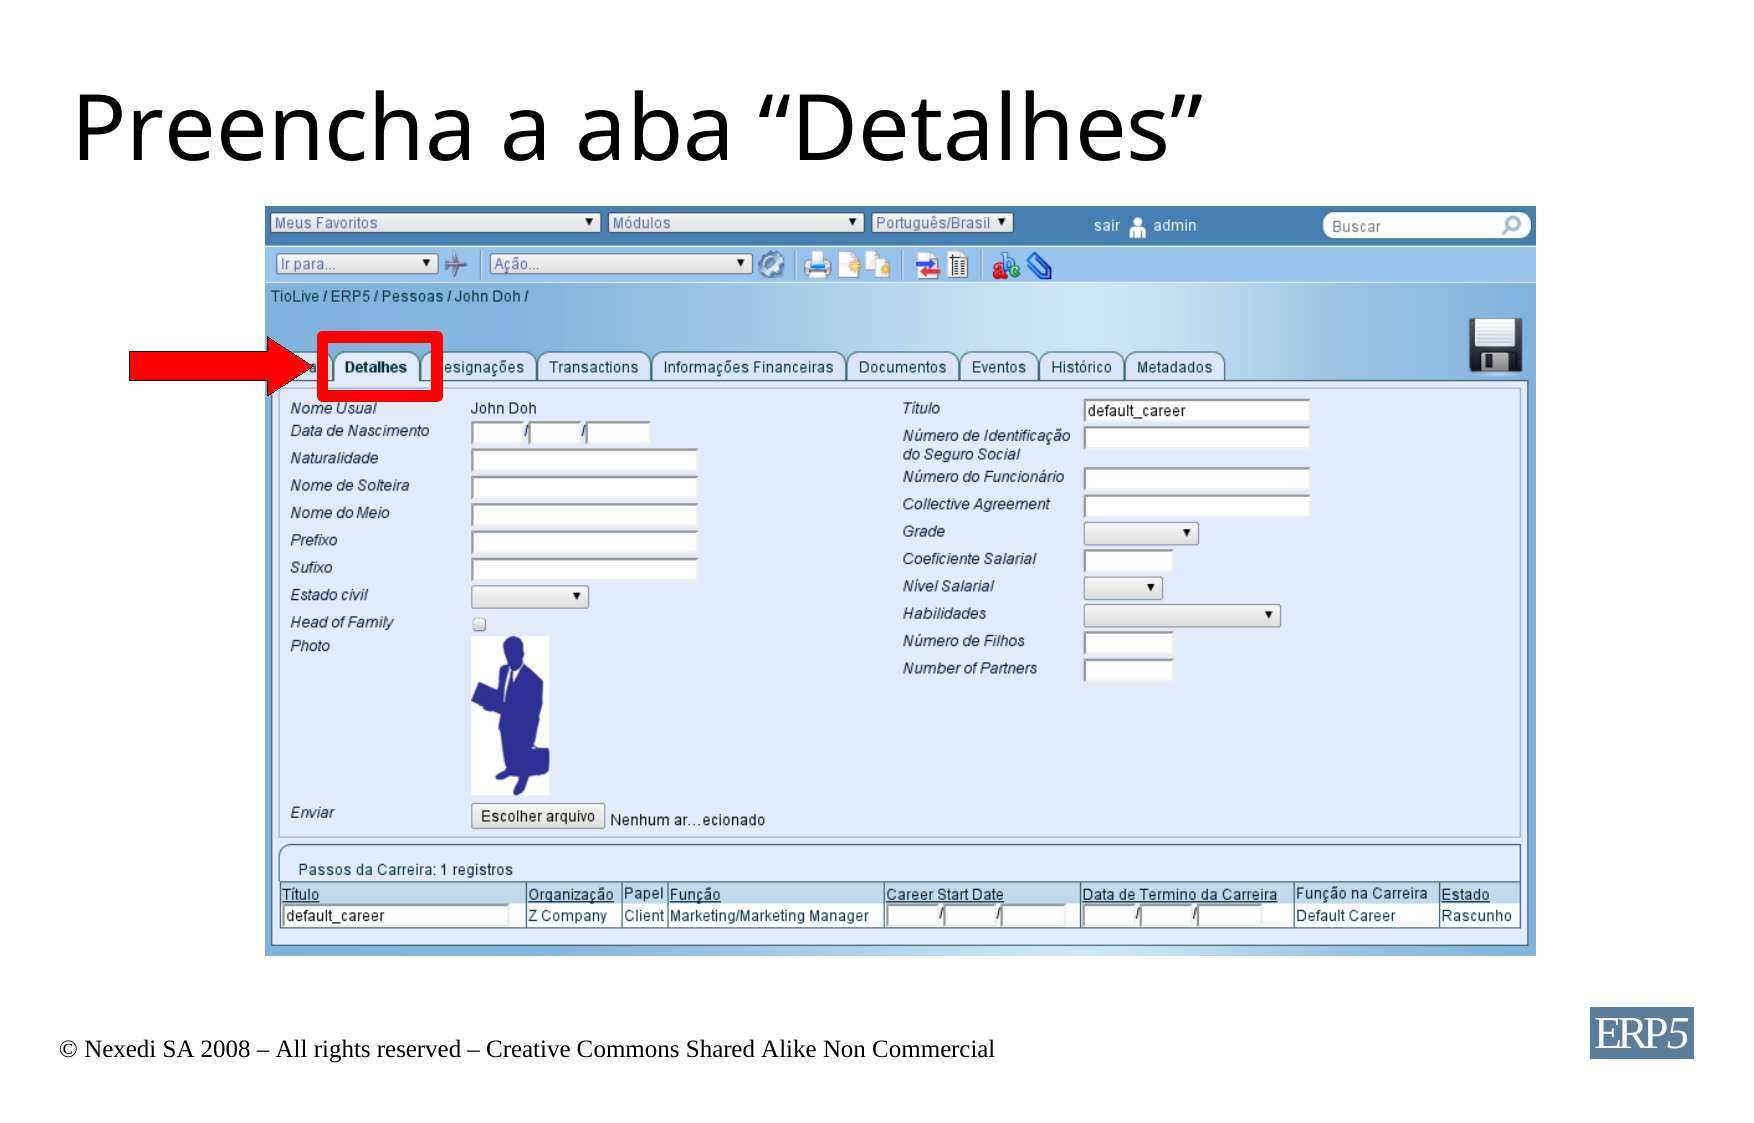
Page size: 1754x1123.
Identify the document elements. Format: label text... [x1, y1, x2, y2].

picture [265, 206, 1536, 956]
title Preencha a aba “Detalhes” [71, 63, 1707, 187]
text_box [129, 336, 314, 396]
